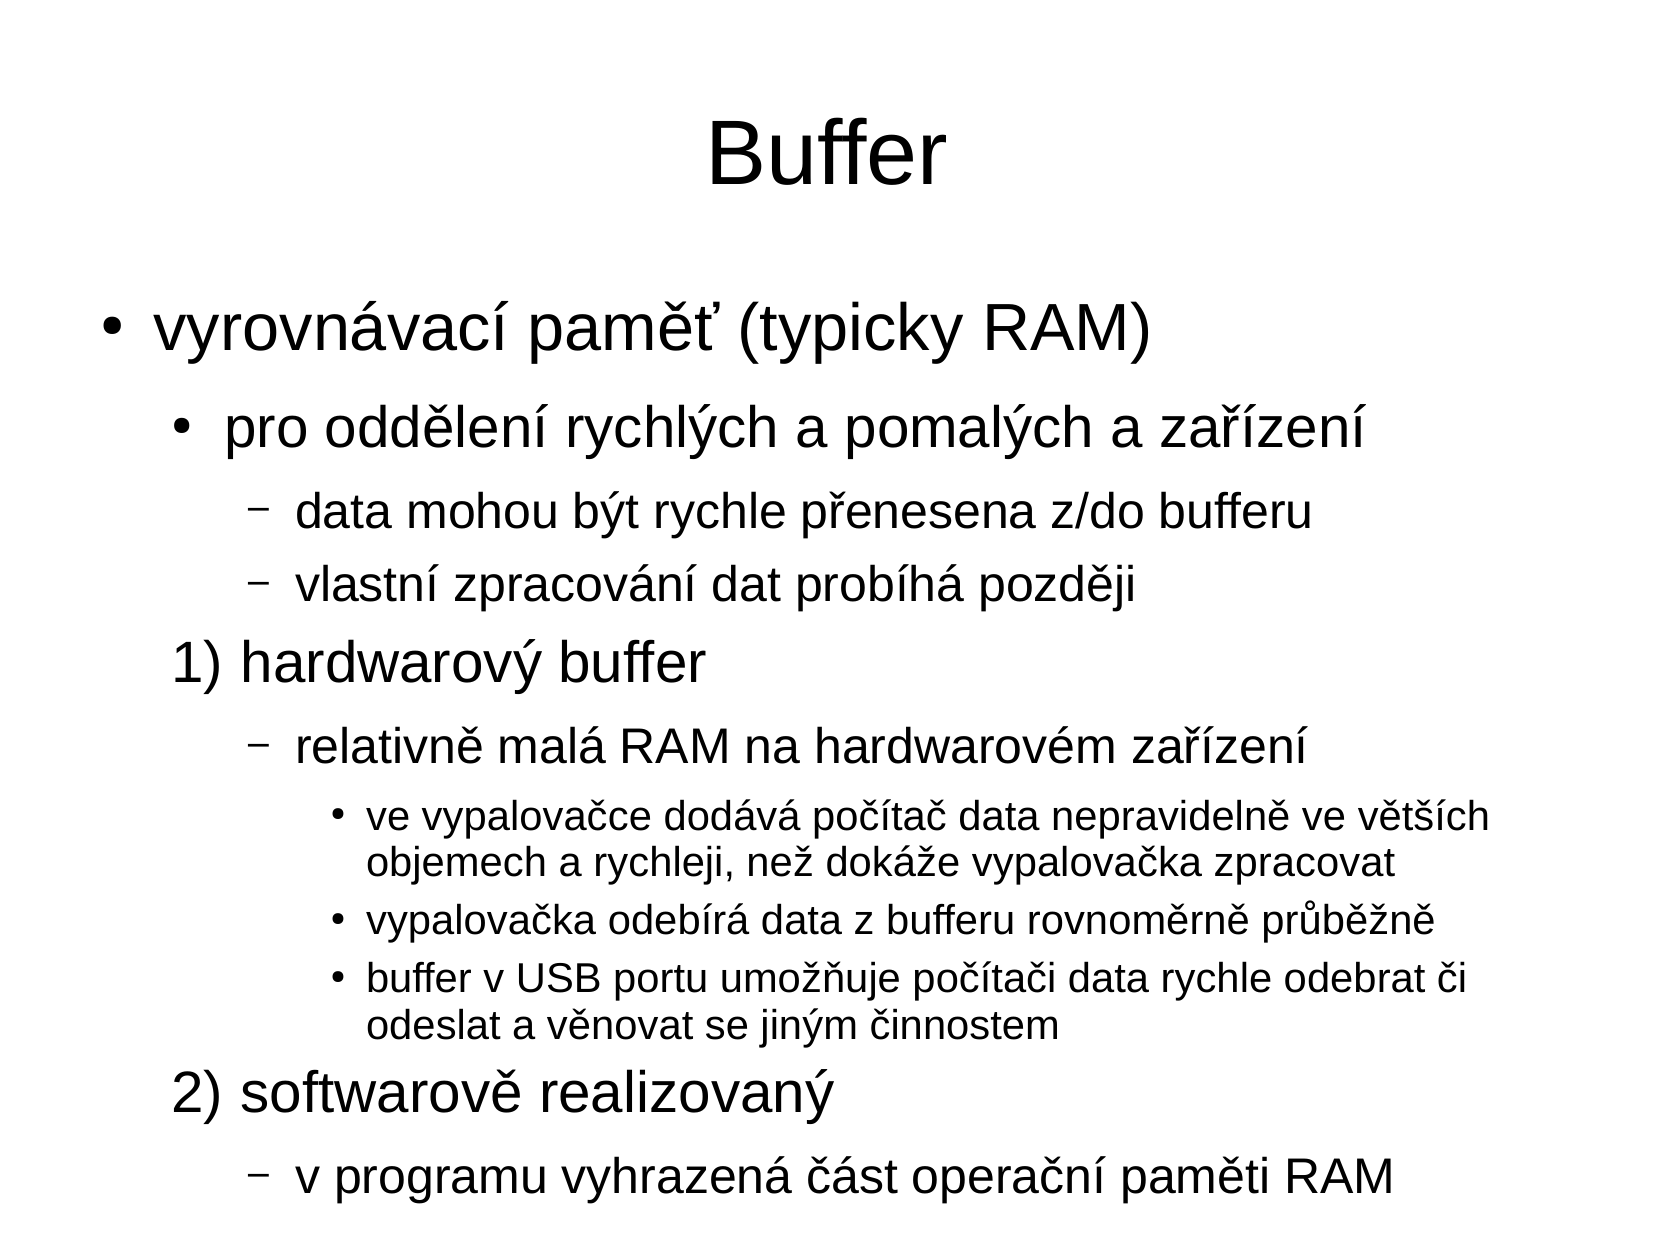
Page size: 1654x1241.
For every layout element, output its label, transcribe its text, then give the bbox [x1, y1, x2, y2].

list vyrovnávací paměť (typicky RAM) pro oddělení rychlých a pomalých a zařízení data mohou být rychle přenesena z/do bufferu vlastní zpracování dat probíhá později hardwarový buffer relativně malá RAM na hardwarovém zařízení ve vypalovačce dodává počítač data nepravidelně ve větších objemech a rychleji, než dokáže vypalovačka zpracovat vypalovačka odebírá data z bufferu rovnoměrně průběžně buffer v USB portu umožňuje počítači data rychle odebrat či odeslat a věnovat se jiným činnostem softwarově realizovaný v programu vyhrazená část operační paměti RAM [82, 290, 1571, 1205]
title Buffer [82, 49, 1571, 257]
